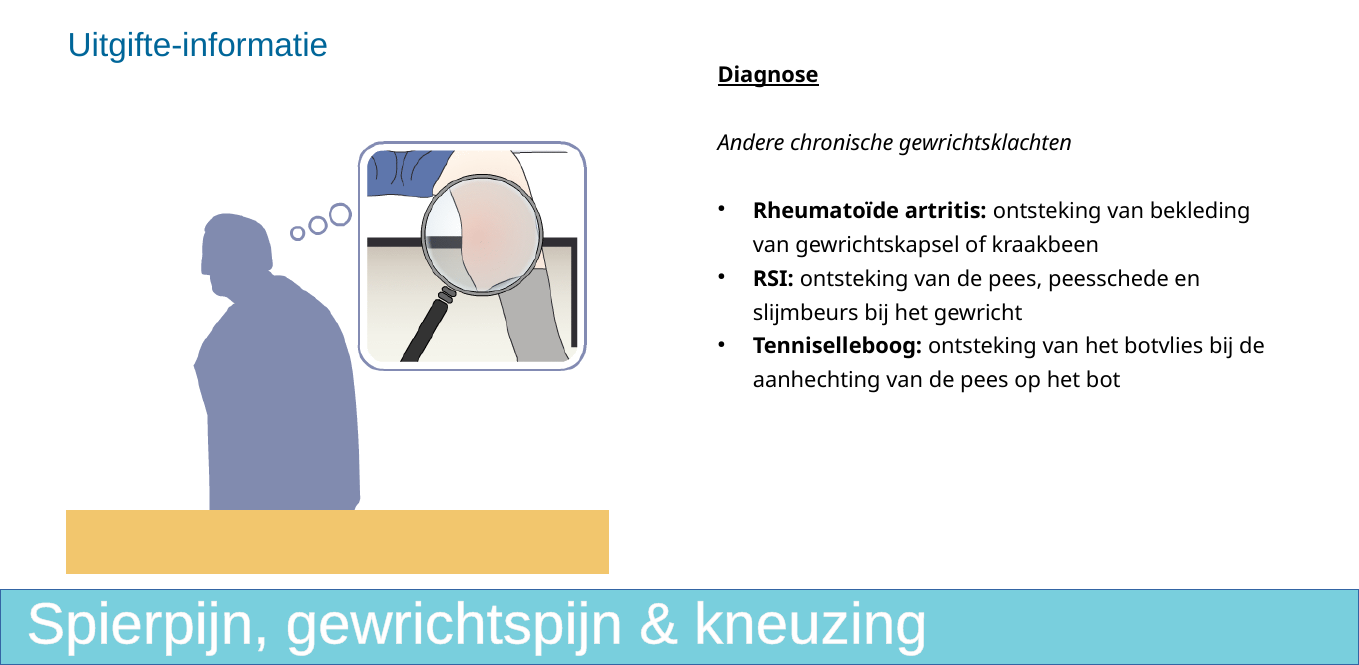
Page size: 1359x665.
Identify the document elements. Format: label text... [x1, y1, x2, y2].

text_box [0, 589, 1359, 665]
text_box Diagnose Andere chronische gewrichtsklachten Rheumatoïde artritis: ontsteking van bekleding van gewrichtskapsel of kraakbeen RSI: ontsteking van de pees, peesschede en slijmbeurs bij het gewricht Tenniselleboog: ontsteking van het botvlies bij de aanhechting van de pees op het bot [702, 47, 1297, 494]
title Uitgifte-informatie [67, 26, 1291, 101]
picture [66, 118, 609, 574]
title Spierpijn, gewrichtspijn & kneuzing [26, 590, 1229, 665]
